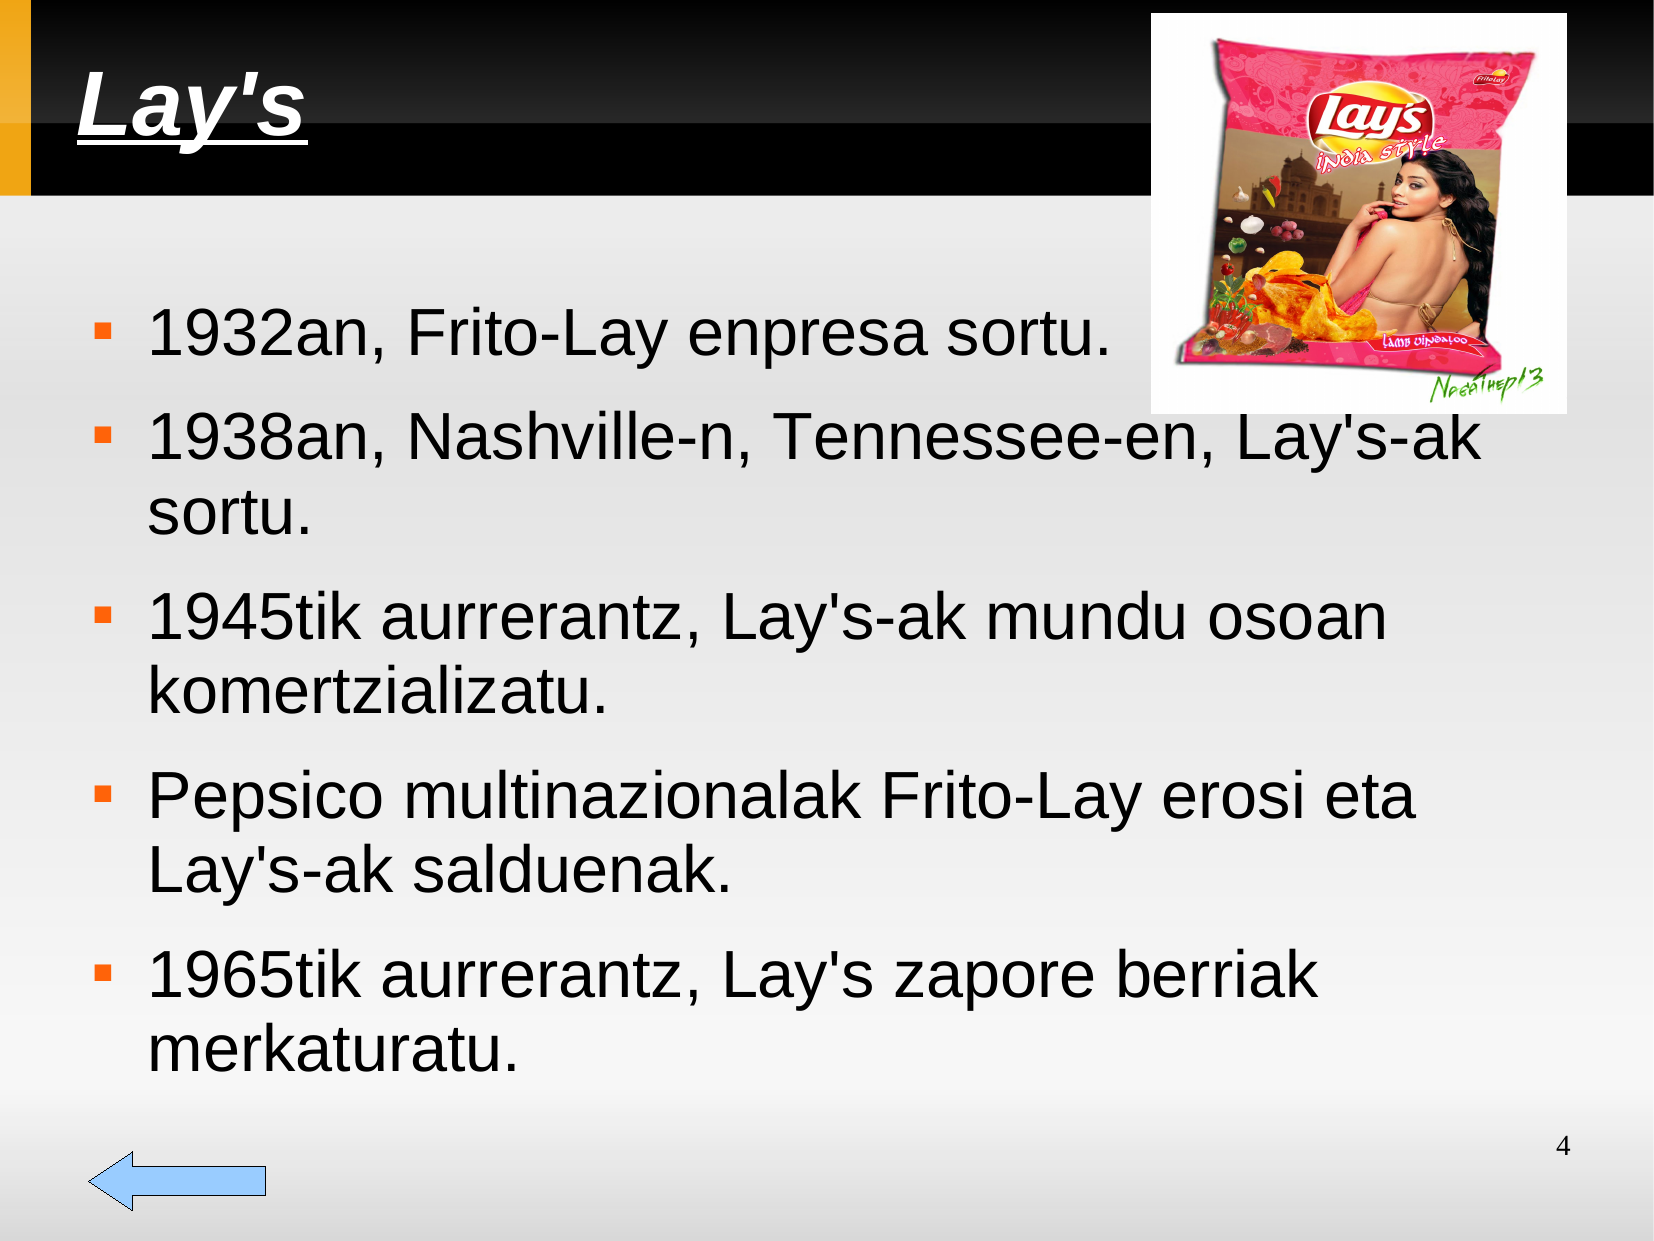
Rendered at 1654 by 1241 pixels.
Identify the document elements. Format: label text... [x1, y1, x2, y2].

picture [0, 0, 1654, 1241]
list 1932an, Frito-Lay enpresa sortu. 1938an, Nashville-n, Tennessee-en, Lay's-ak sortu. 1945tik aurrerantz, Lay's-ak mundu osoan komertzializatu. Pepsico multinazionalak Frito-Lay erosi eta Lay's-ak salduenak. 1965tik aurrerantz, Lay's zapore berriak merkaturatu. [76, 295, 1565, 1161]
text_box [88, 1151, 266, 1211]
title Lay's [76, 0, 1565, 208]
